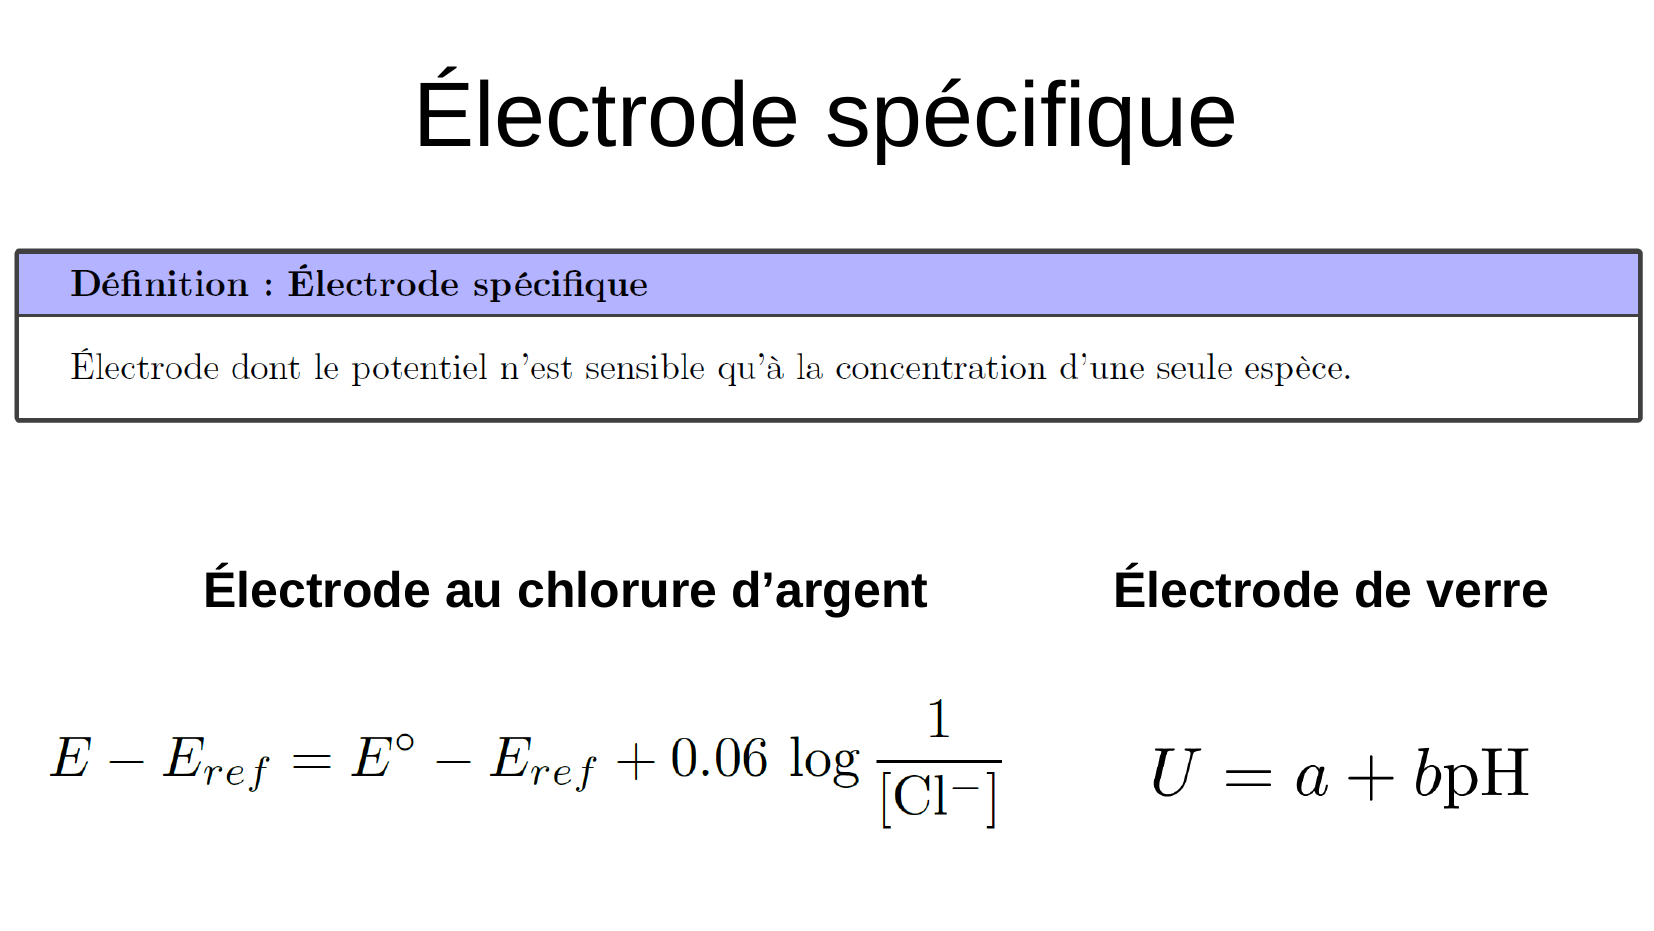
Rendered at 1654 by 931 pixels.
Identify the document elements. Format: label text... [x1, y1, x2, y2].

picture [35, 684, 1020, 843]
picture [0, 243, 1654, 426]
text_box Électrode au chlorure d’argent [188, 555, 969, 696]
title Électrode spécifique [82, 37, 1571, 193]
text_box Électrode de verre [1098, 555, 1654, 696]
picture [1145, 720, 1536, 826]
